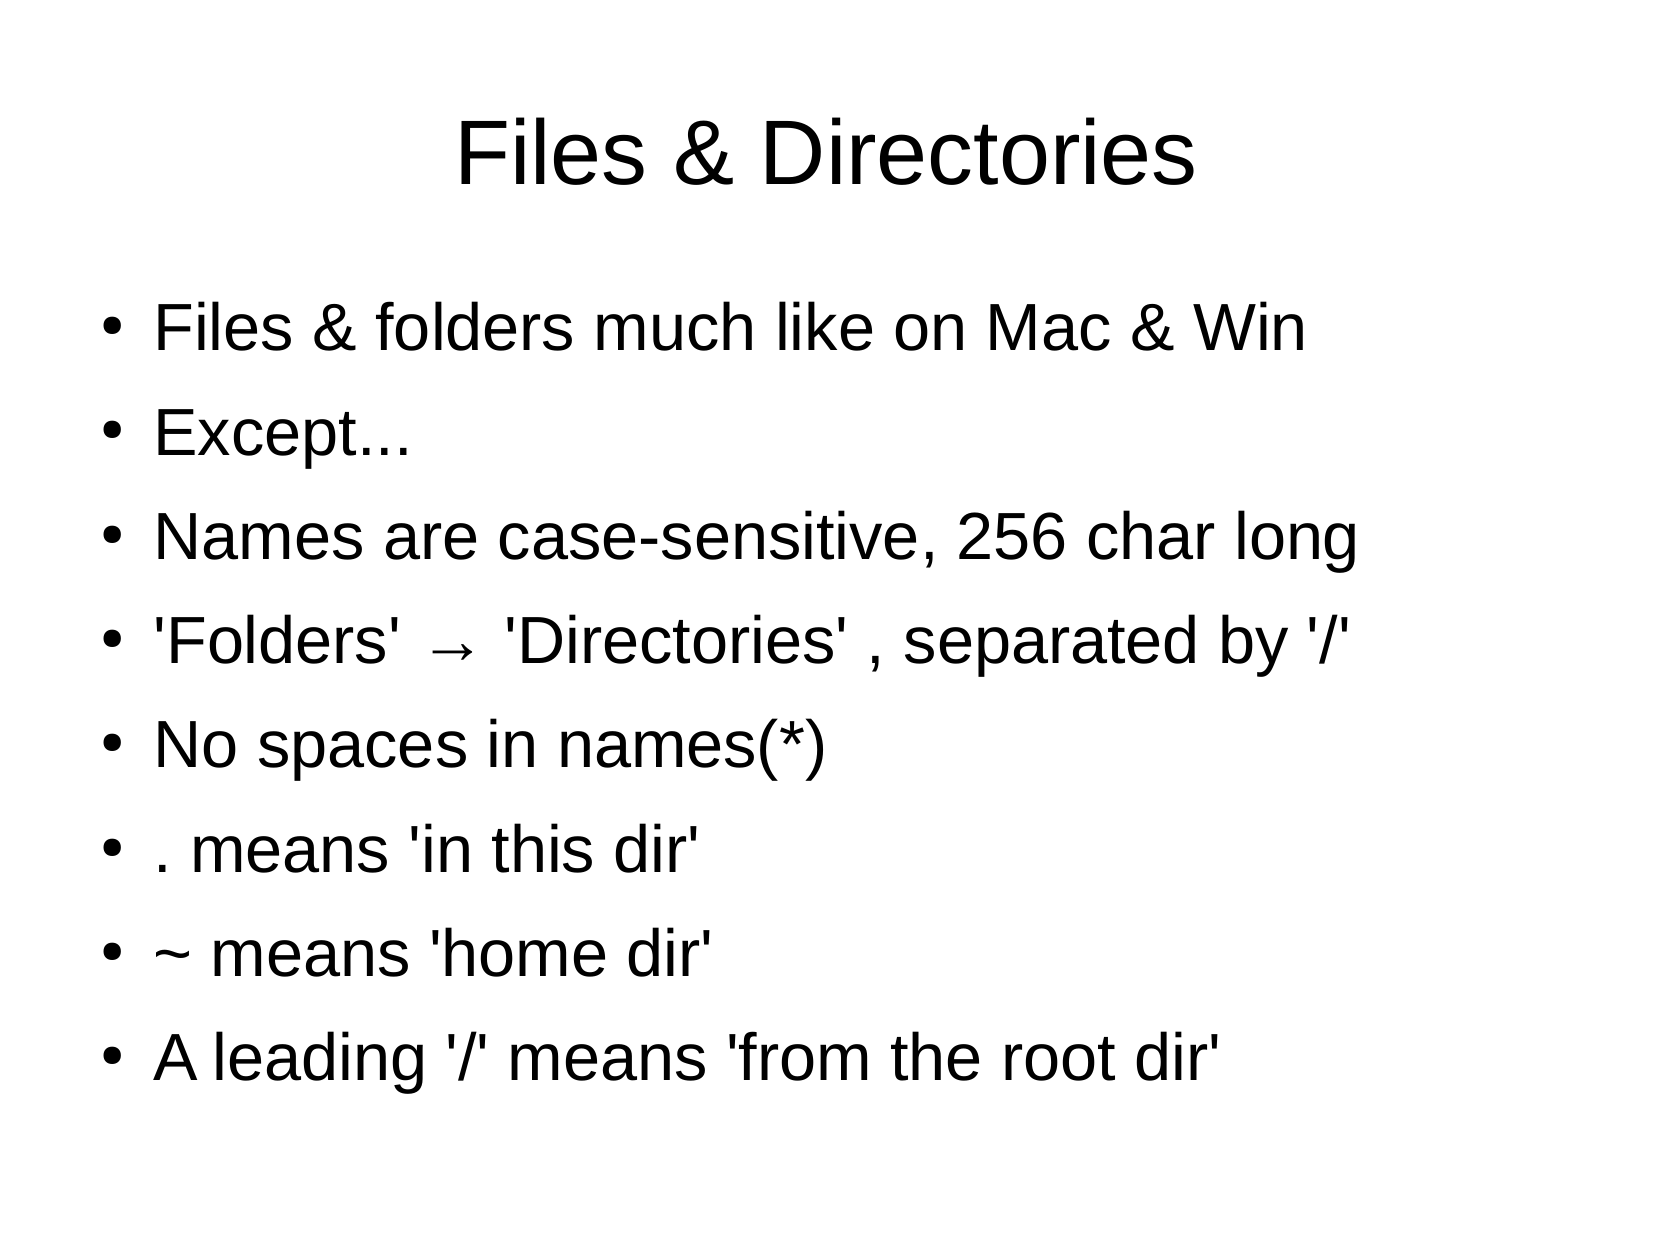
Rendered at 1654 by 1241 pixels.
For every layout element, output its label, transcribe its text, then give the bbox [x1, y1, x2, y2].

list Files & folders much like on Mac & Win Except... Names are case-sensitive, 256 char long 'Folders' → 'Directories' , separated by '/' No spaces in names(*) . means 'in this dir' ~ means 'home dir' A leading '/' means 'from the root dir' [82, 290, 1538, 1156]
title Files & Directories [82, 49, 1571, 257]
